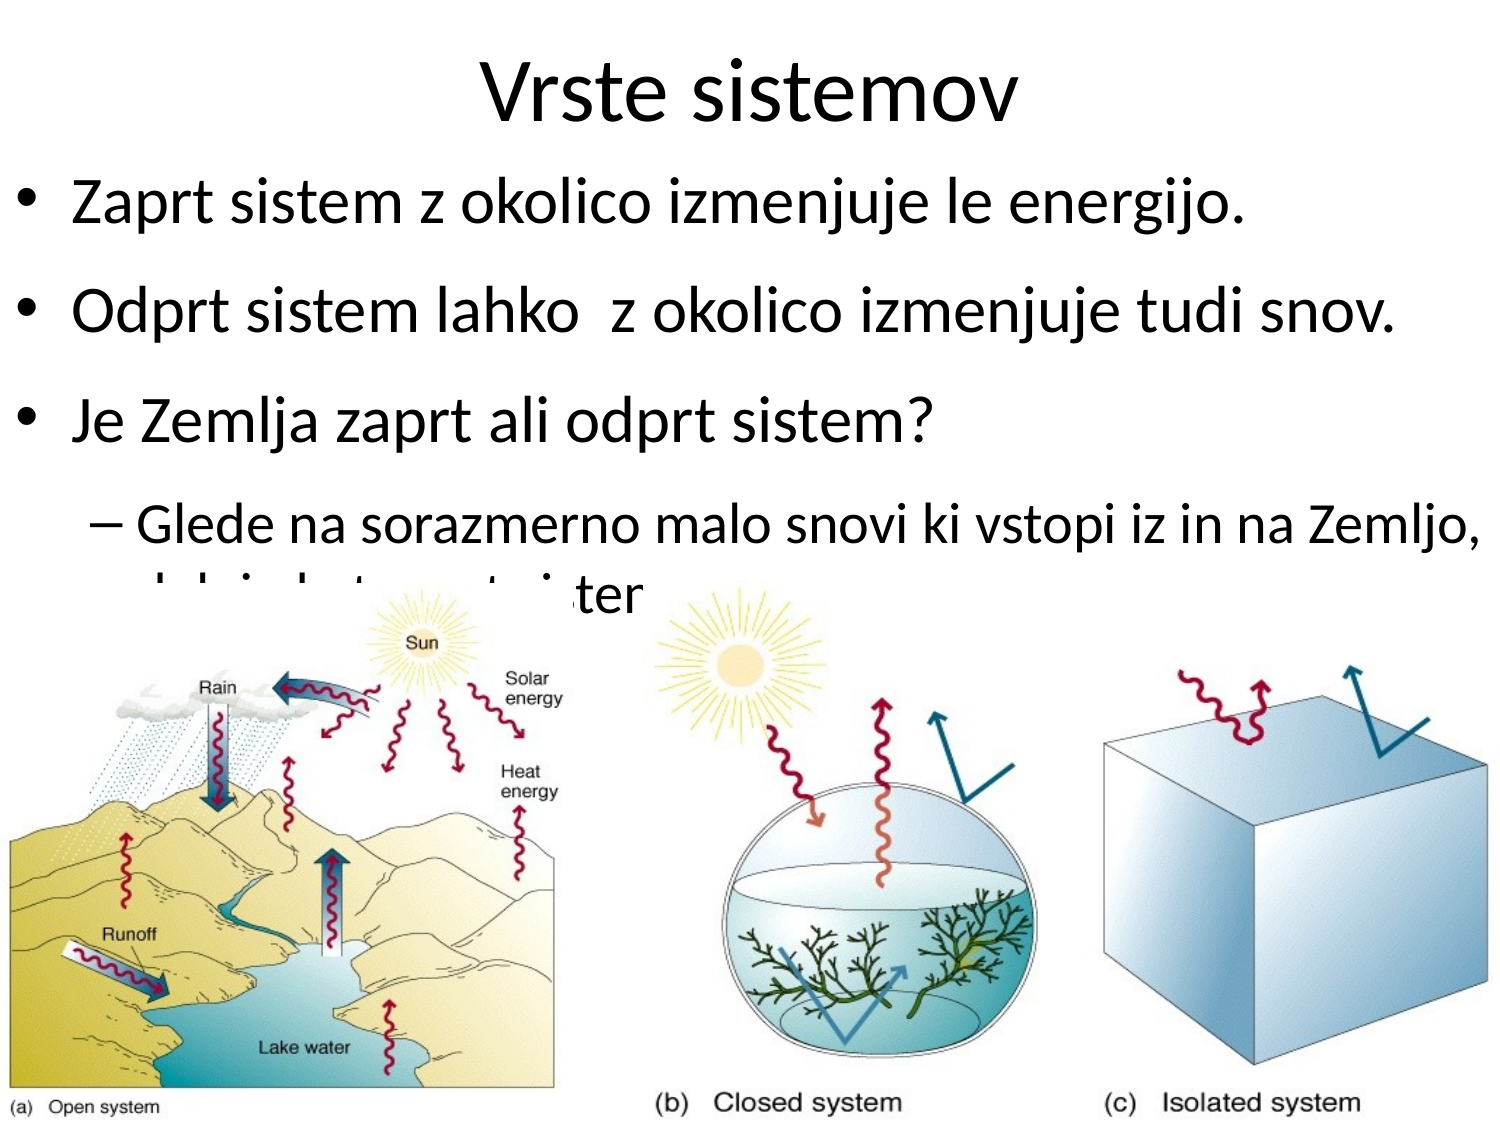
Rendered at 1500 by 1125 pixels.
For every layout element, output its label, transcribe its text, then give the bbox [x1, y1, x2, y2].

title Vrste sistemov [75, 8, 1425, 149]
list Zaprt sistem z okolico izmenjuje le energijo. Odprt sistem lahko z okolico izmenjuje tudi snov. Je Zemlja zaprt ali odprt sistem? Glede na sorazmerno malo snovi ki vstopi iz in na Zemljo, deluje kot zaprt sistem. [0, 149, 1500, 752]
picture [643, 580, 1500, 1125]
picture [0, 583, 573, 1125]
